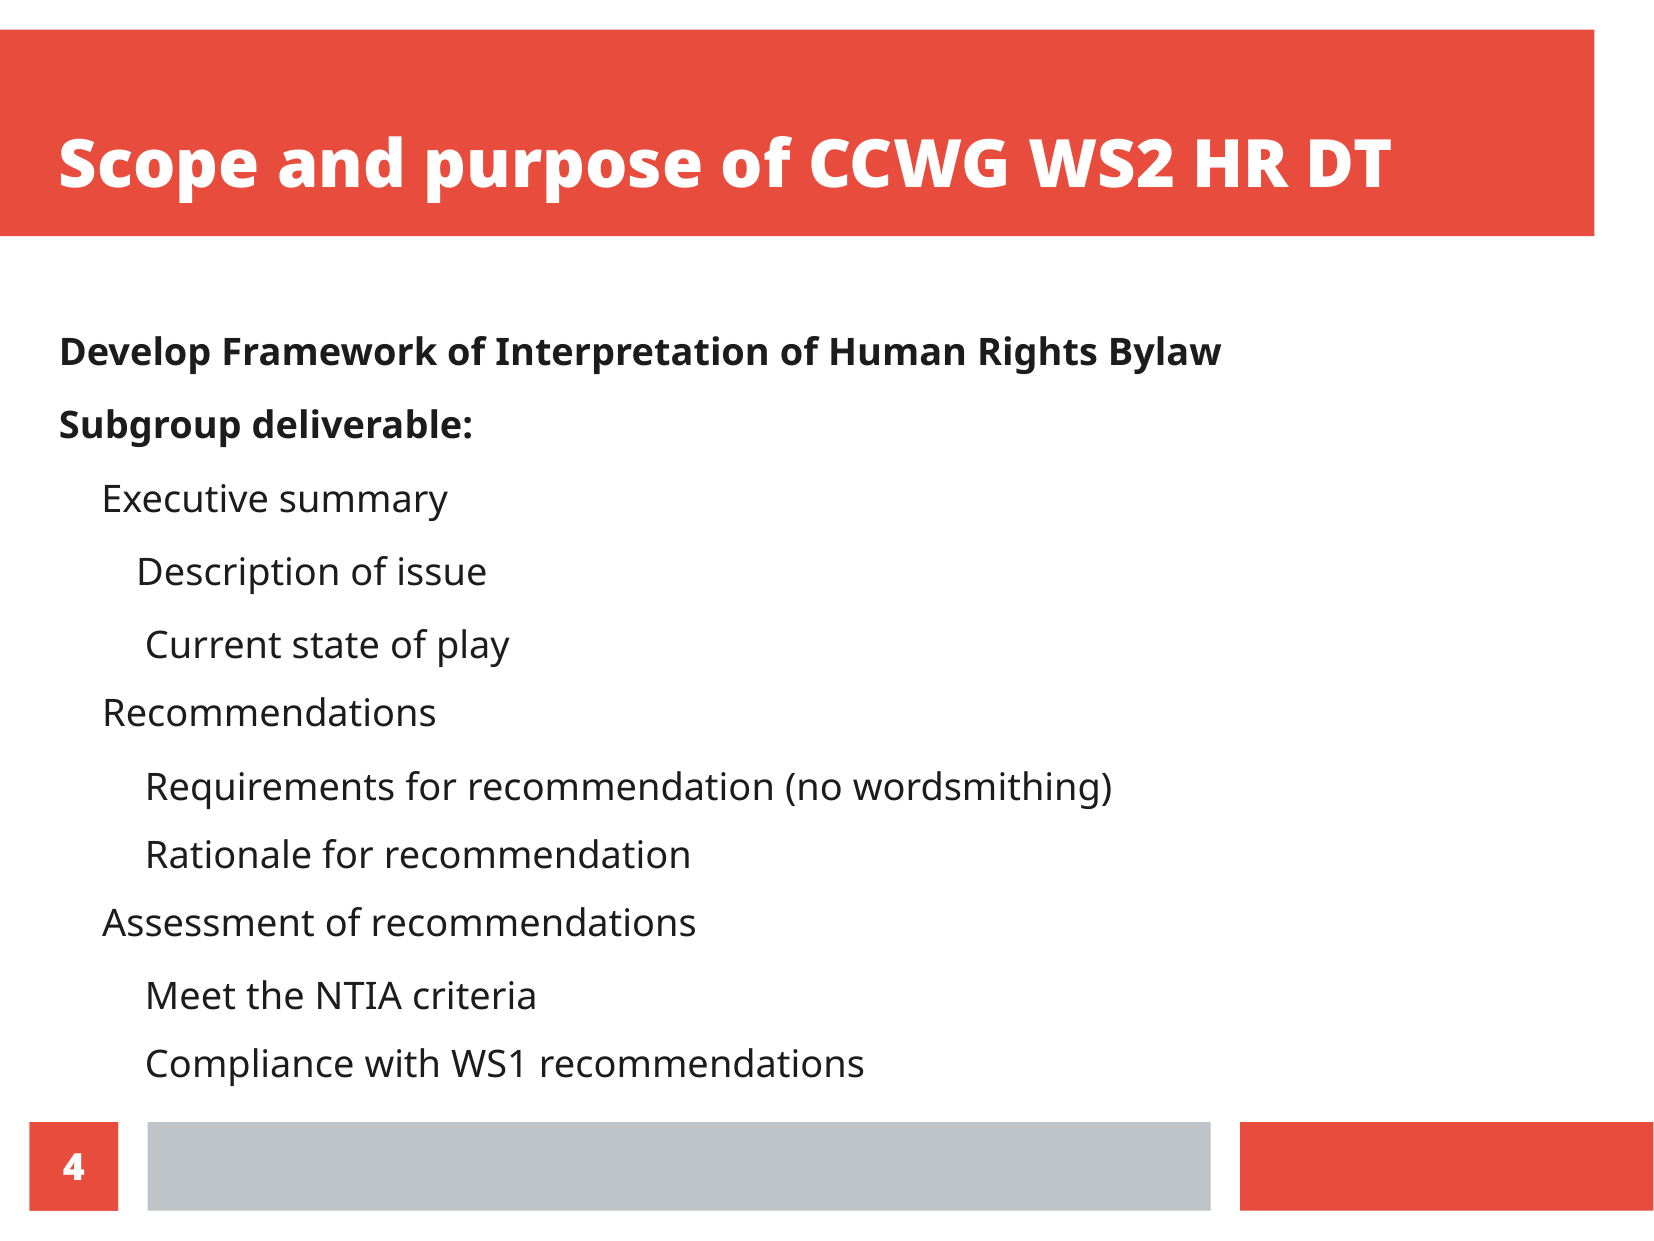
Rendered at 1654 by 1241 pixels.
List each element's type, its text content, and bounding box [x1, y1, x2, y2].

list Develop Framework of Interpretation of Human Rights Bylaw Subgroup deliverable: Executive summary Description of issue Current state of play Recommendations Requirements for recommendation (no wordsmithing) Rationale for recommendation Assessment of recommendations Meet the NTIA criteria Compliance with WS1 recommendations [59, 324, 1565, 1093]
title Scope and purpose of CCWG WS2 HR DT [59, 59, 1595, 207]
